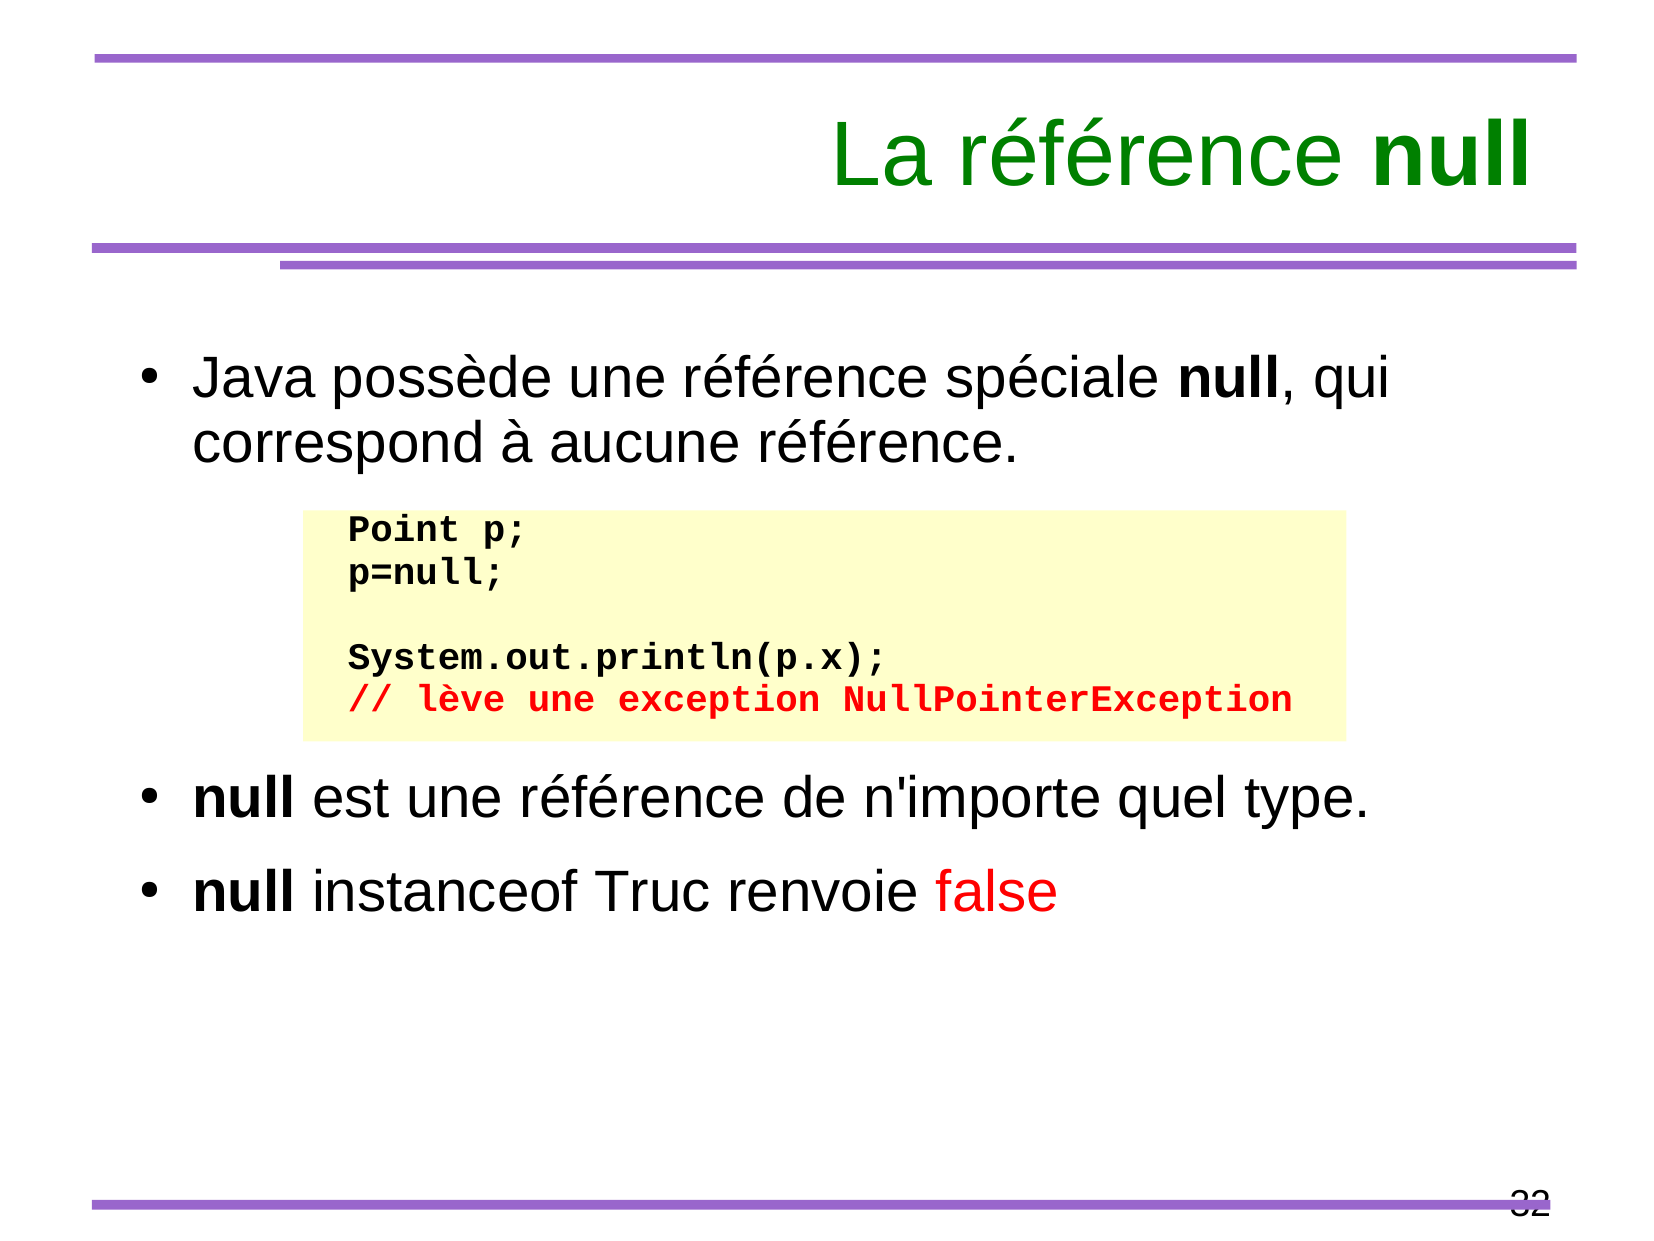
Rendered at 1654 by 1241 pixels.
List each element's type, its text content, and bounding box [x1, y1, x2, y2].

text_box Point p; p=null; System.out.println(p.x); // lève une exception NullPointerException [303, 510, 1347, 742]
title La référence null [121, 49, 1534, 257]
list Java possède une référence spéciale null, qui correspond à aucune référence. null est une référence de n'importe quel type. null instanceof Truc renvoie false [121, 344, 1534, 1179]
